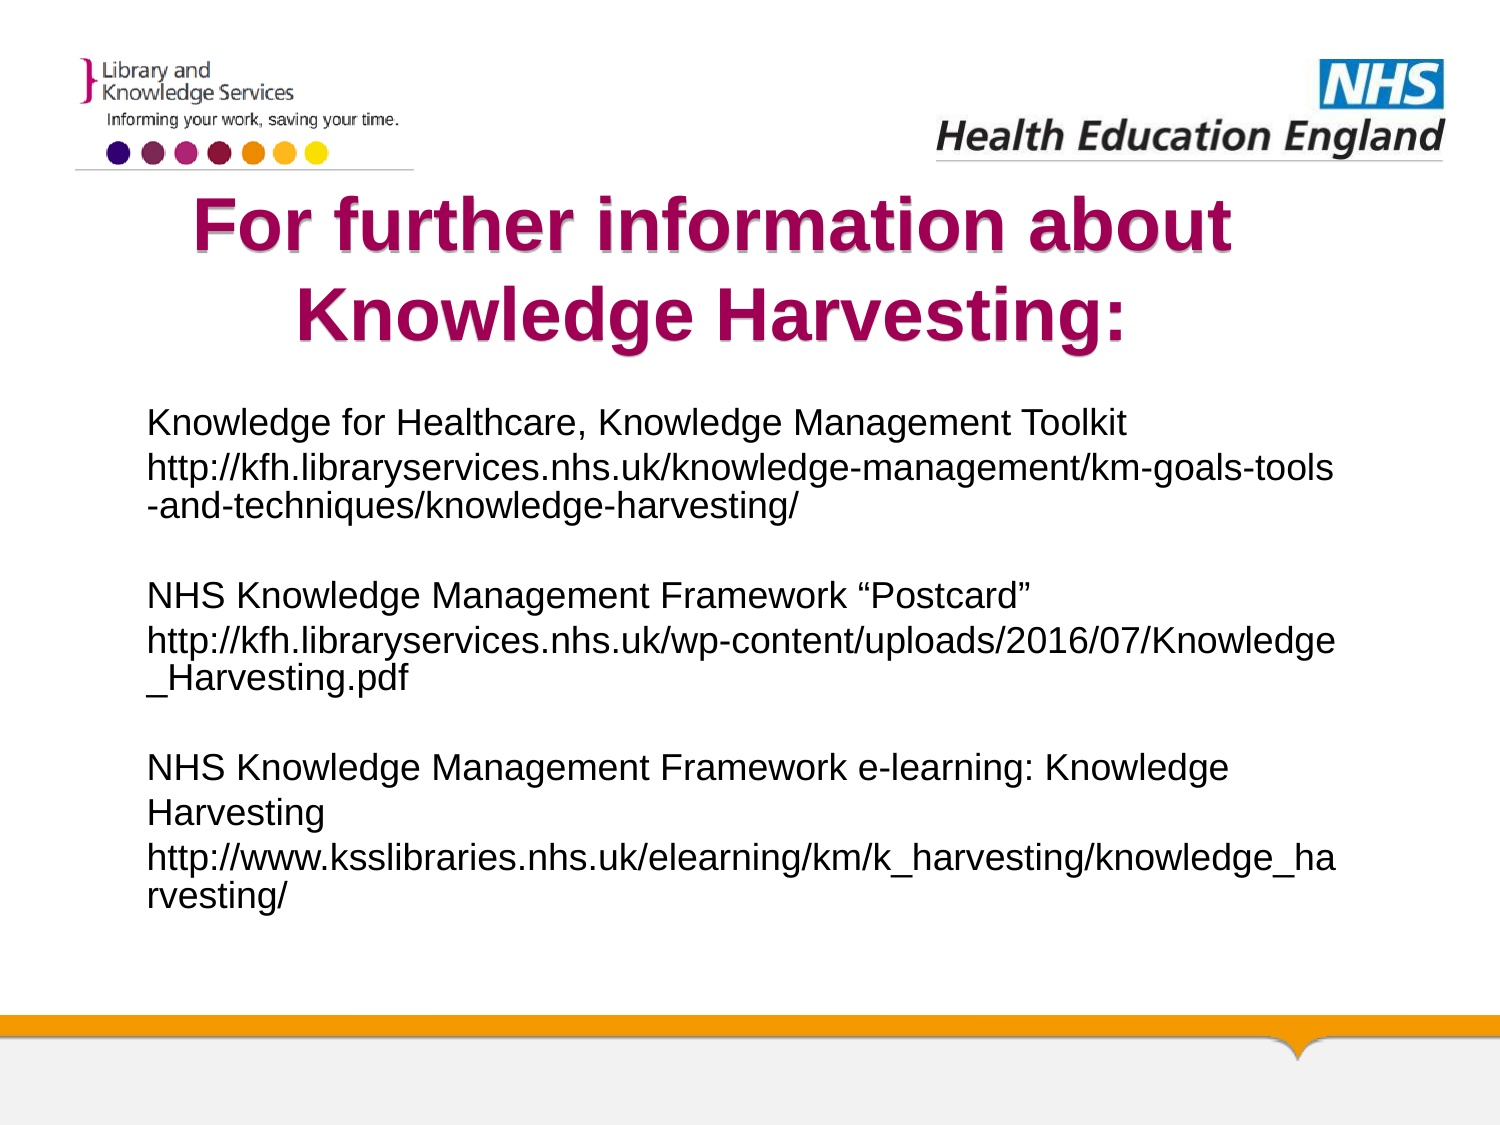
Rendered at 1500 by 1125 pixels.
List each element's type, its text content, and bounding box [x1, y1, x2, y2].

picture [75, 54, 416, 169]
title For further information about Knowledge Harvesting: [75, 168, 1500, 280]
text_box Knowledge for Healthcare, Knowledge Management Toolkit http://kfh.libraryservices.nhs.uk/knowledge-management/km-goals-tools-and-techniques/knowledge-harvesting/ NHS Knowledge Management Framework “Postcard” http://kfh.libraryservices.nhs.uk/wp-content/uploads/2016/07/Knowledge_Harvesting.pdf NHS Knowledge Management Framework e-learning: Knowledge Harvesting http://www.ksslibraries.nhs.uk/elearning/km/k_harvesting/knowledge_harvesting/ [131, 390, 1353, 1088]
